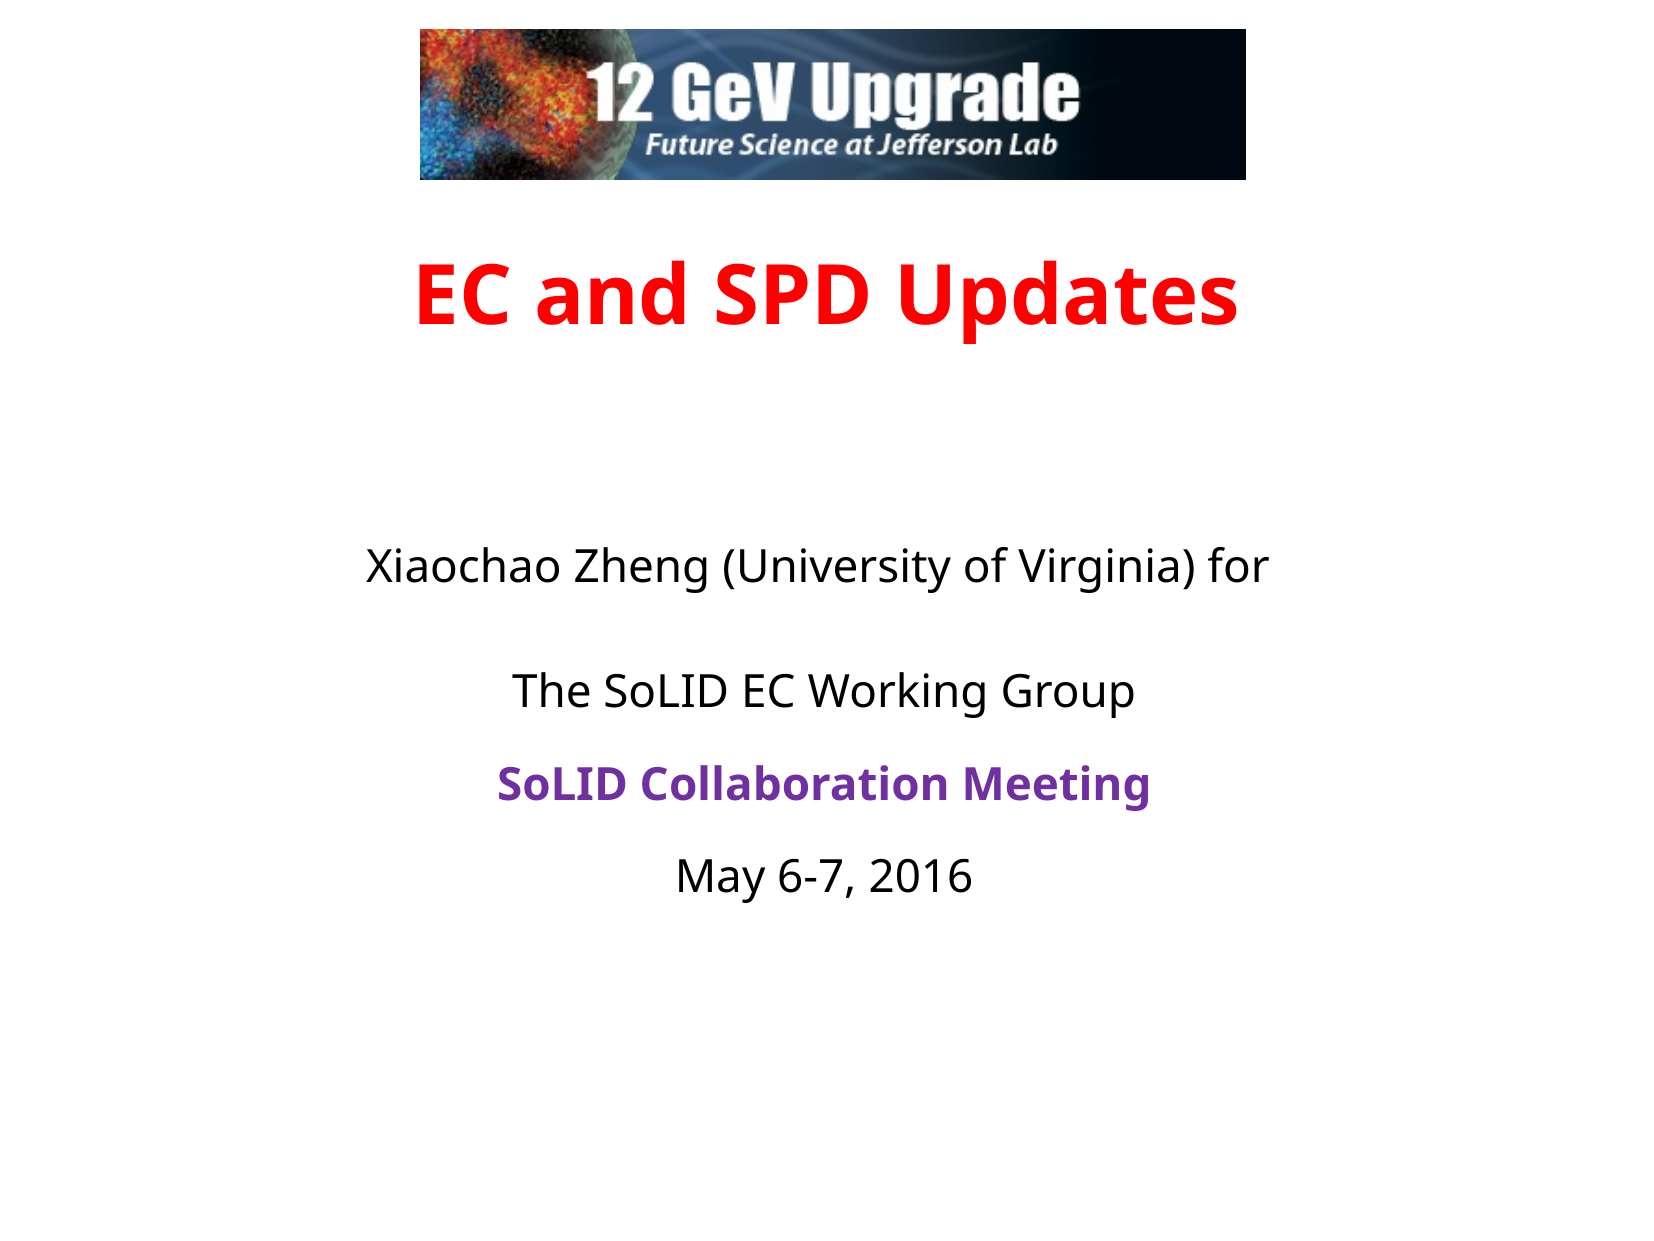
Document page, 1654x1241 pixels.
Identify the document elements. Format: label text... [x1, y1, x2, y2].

title EC and SPD Updates [55, 234, 1599, 597]
picture [420, 29, 1246, 180]
text_box Xiaochao Zheng (University of Virginia) for The SoLID EC Working Group SoLID Collaboration Meeting May 6-7, 2016 [82, 375, 1567, 1128]
